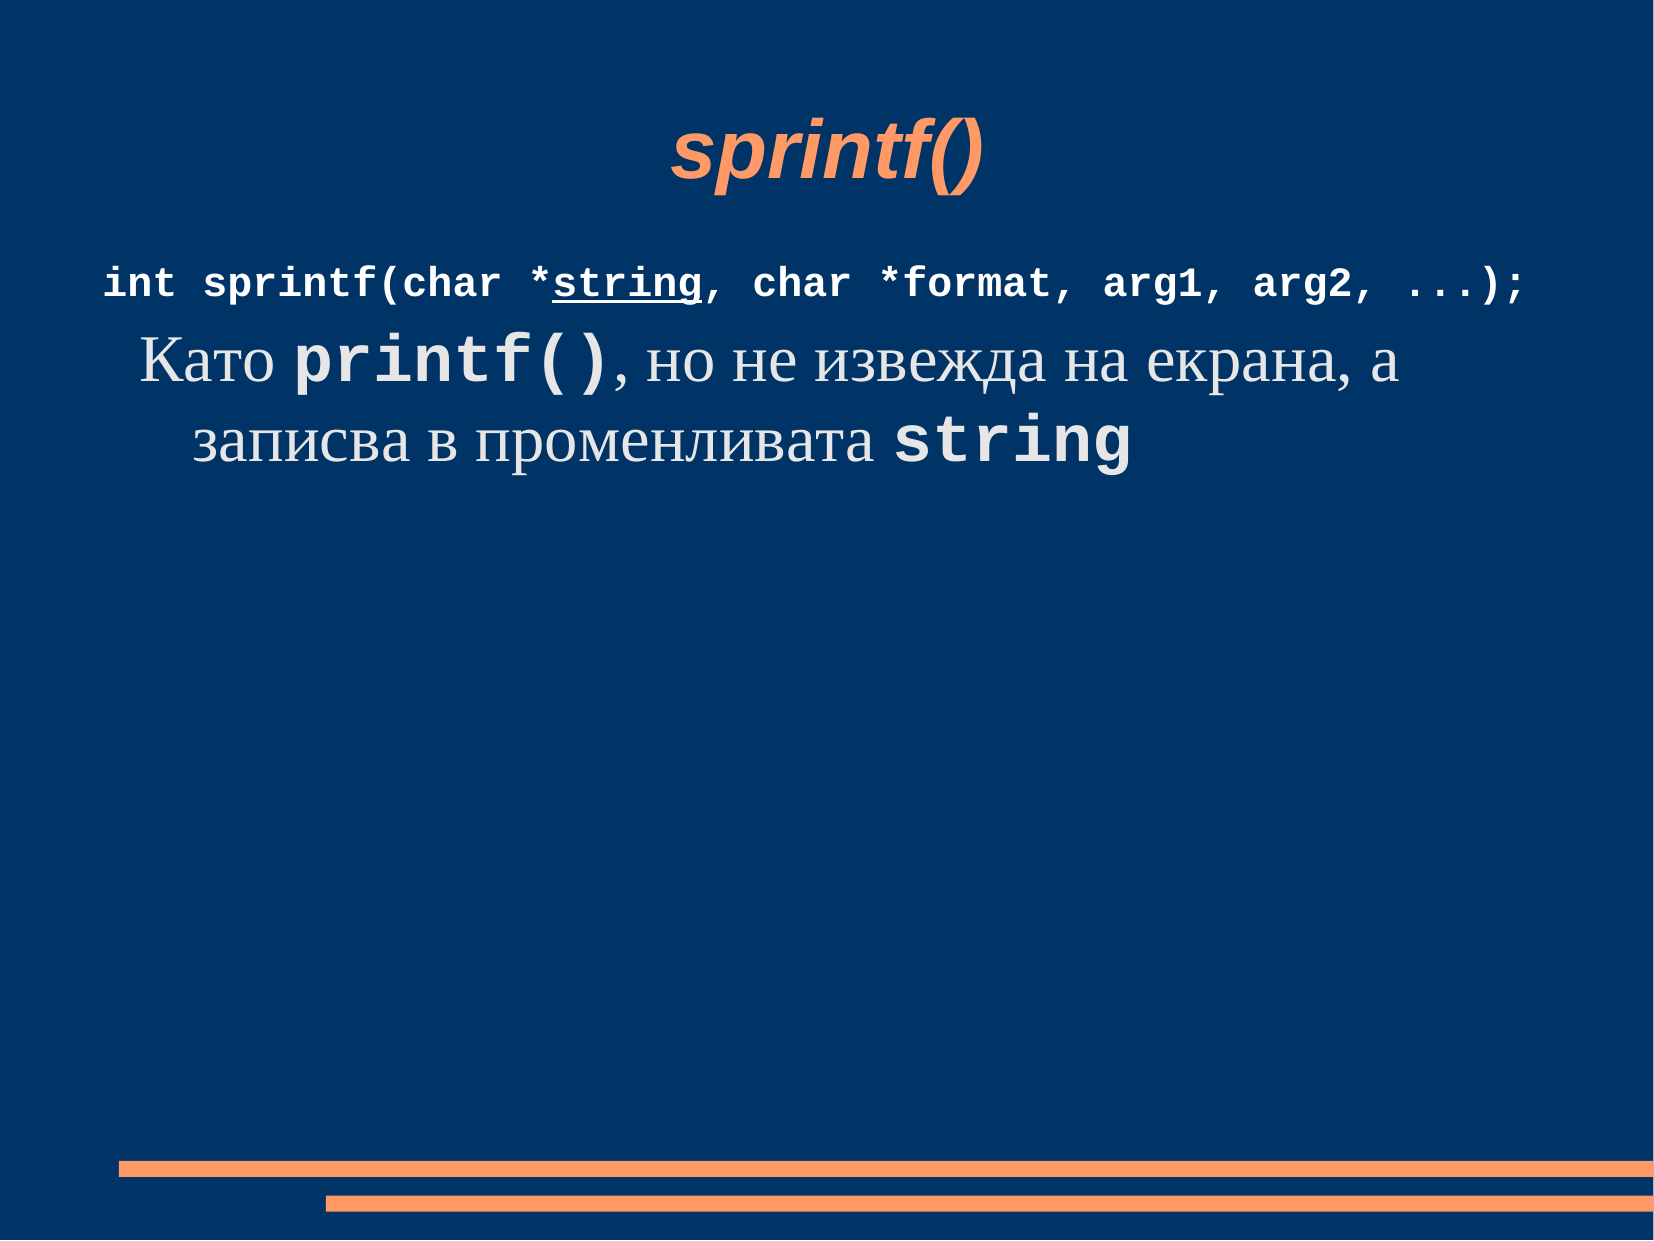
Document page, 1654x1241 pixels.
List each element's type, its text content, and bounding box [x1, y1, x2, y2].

title sprintf() [121, 46, 1534, 254]
text_box int sprintf(char *string, char *format, arg1, arg2, ...); [87, 254, 1634, 317]
list Като printf(), но не извежда на екрана, а записва в променливата string [121, 322, 1561, 1133]
